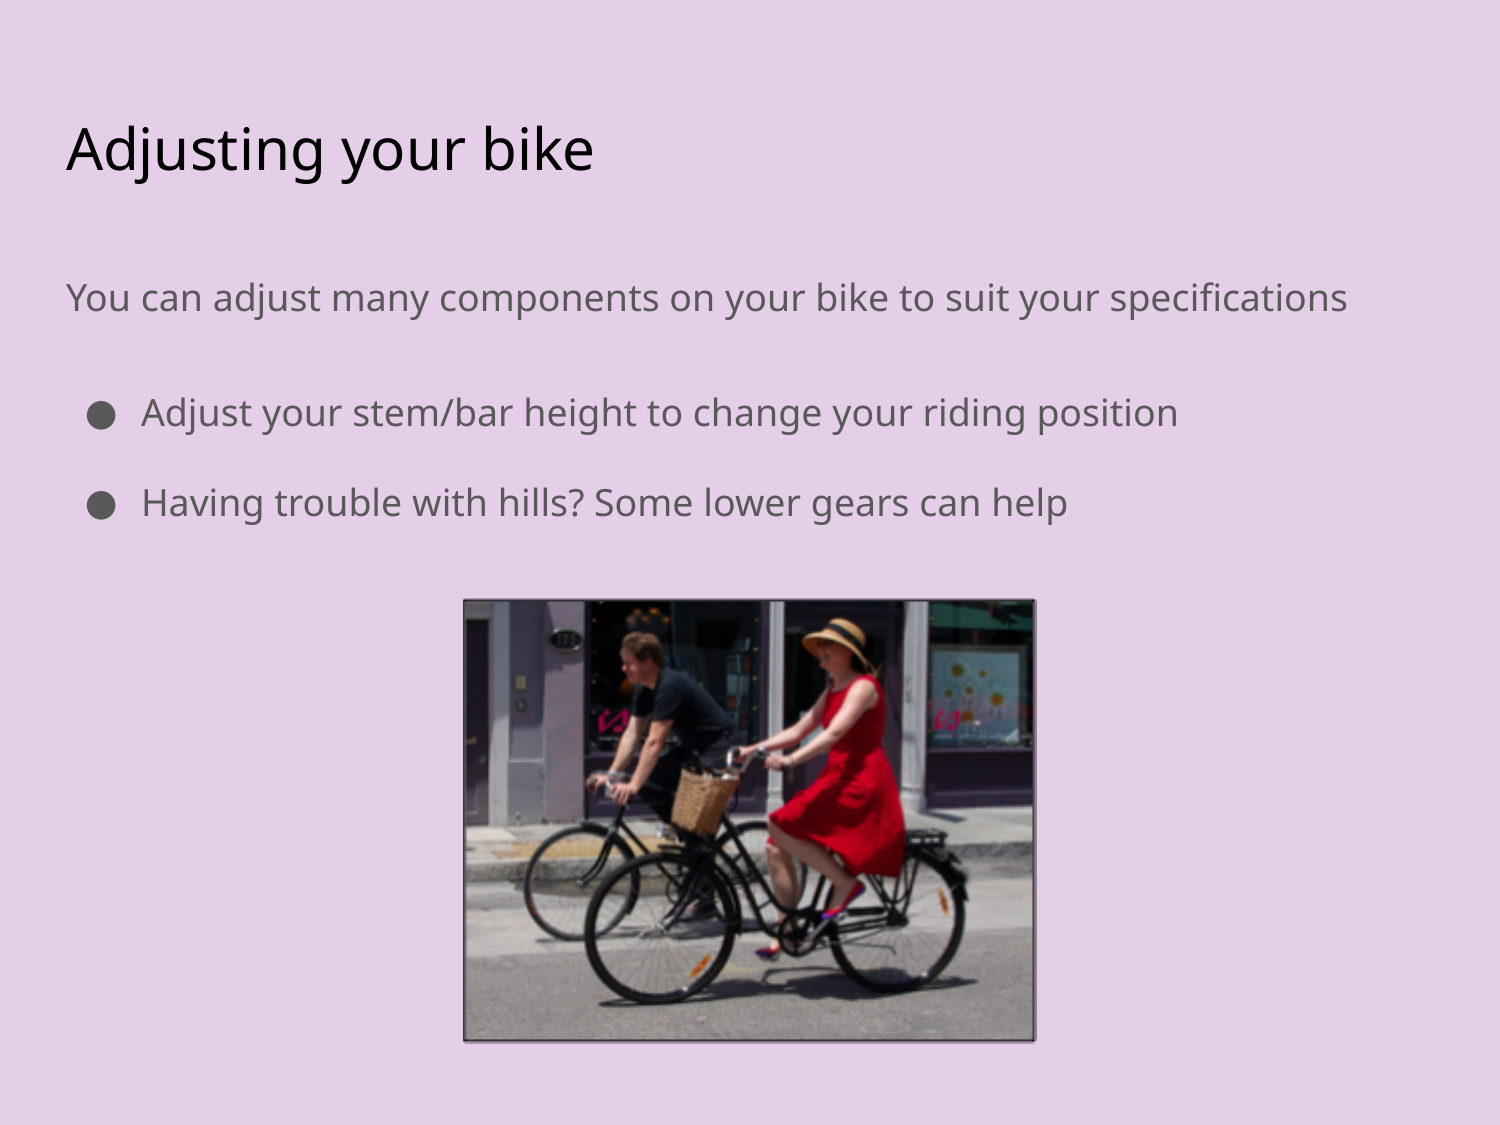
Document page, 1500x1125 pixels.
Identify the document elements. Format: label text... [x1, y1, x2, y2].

title Adjusting your bike [51, 97, 1449, 223]
list You can adjust many components on your bike to suit your specifications Adjust your stem/bar height to change your riding position Having trouble with hills? Some lower gears can help [51, 252, 1449, 1000]
picture [463, 598, 1037, 1044]
